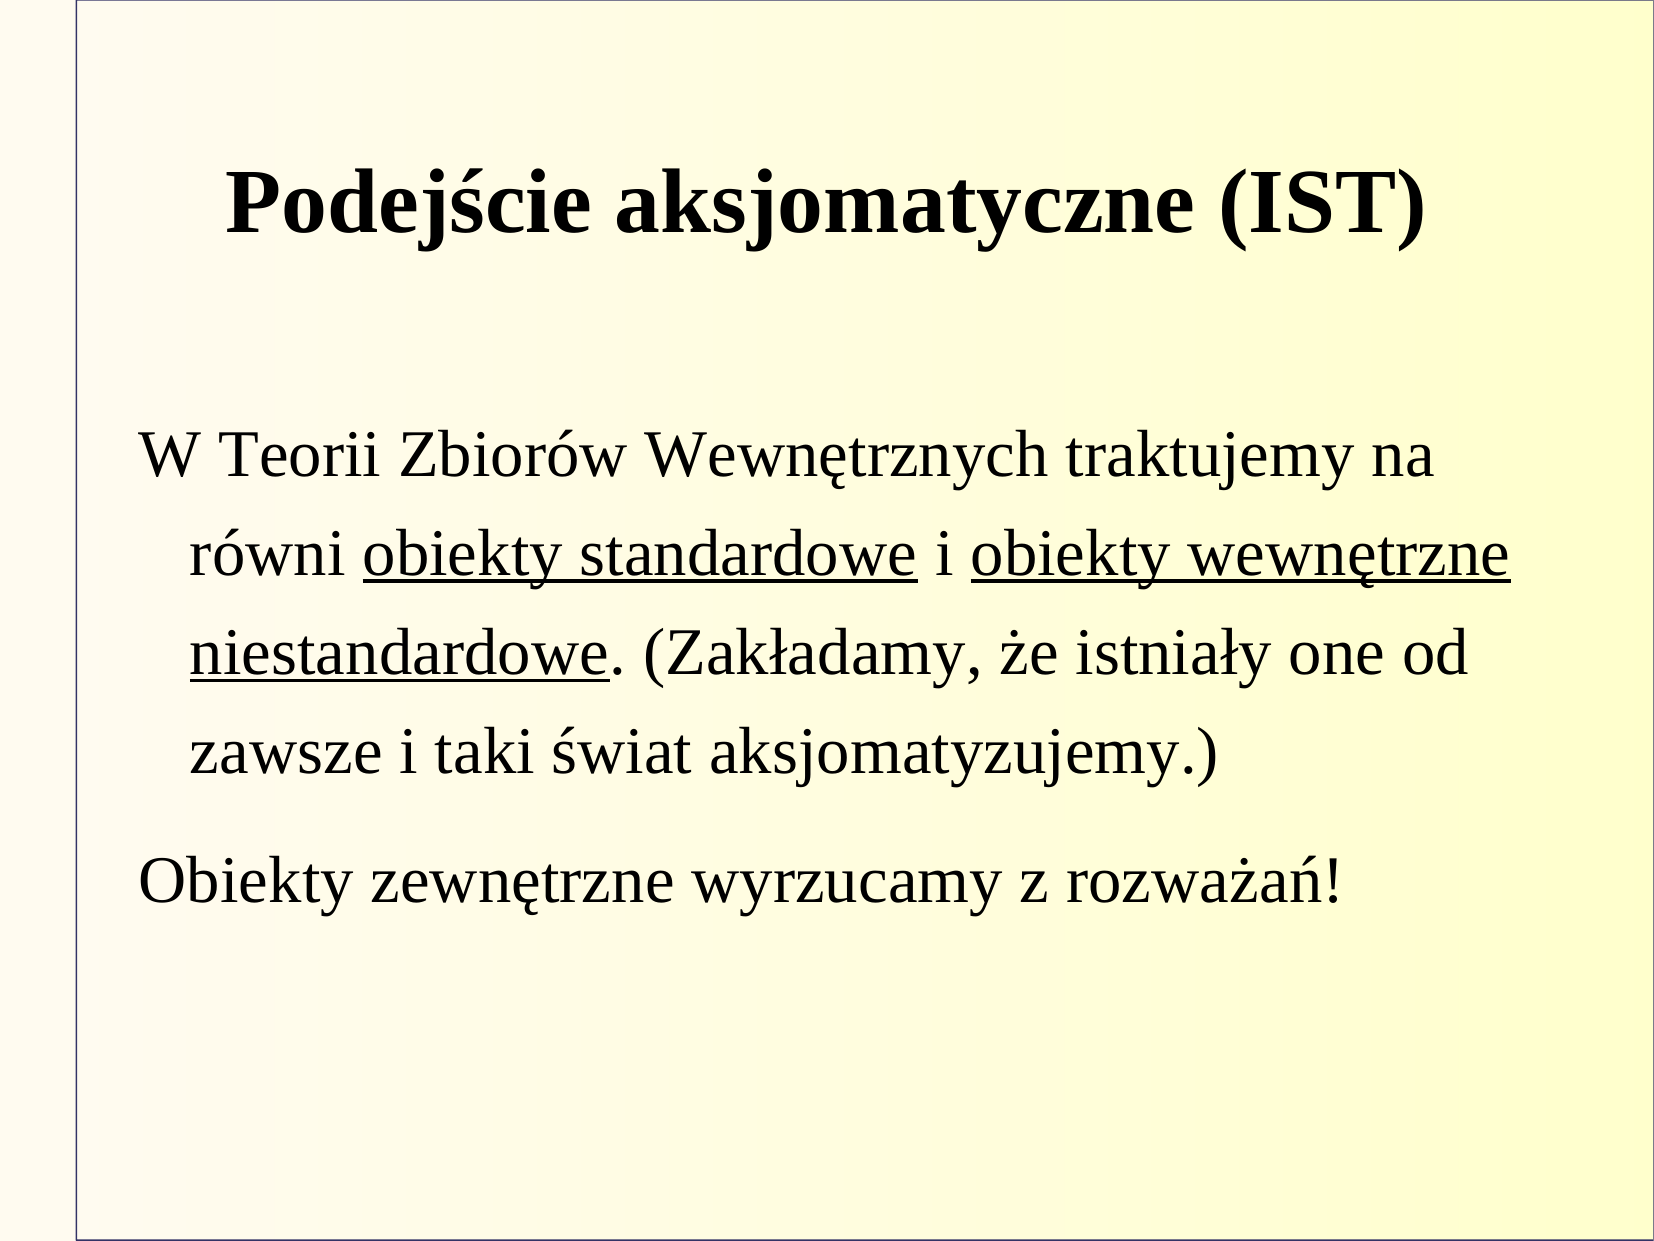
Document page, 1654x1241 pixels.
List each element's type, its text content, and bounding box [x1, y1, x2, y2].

title Podejście aksjomatyczne (IST) [121, 102, 1534, 266]
list W Teorii Zbiorów Wewnętrznych traktujemy na równi obiekty standardowe i obiekty wewnętrzne niestandardowe. (Zakładamy, że istniały one od zawsze i taki świat aksjomatyzujemy.) Obiekty zewnętrzne wyrzucamy z rozważań! [121, 391, 1534, 1127]
picture [0, 0, 75, 1241]
